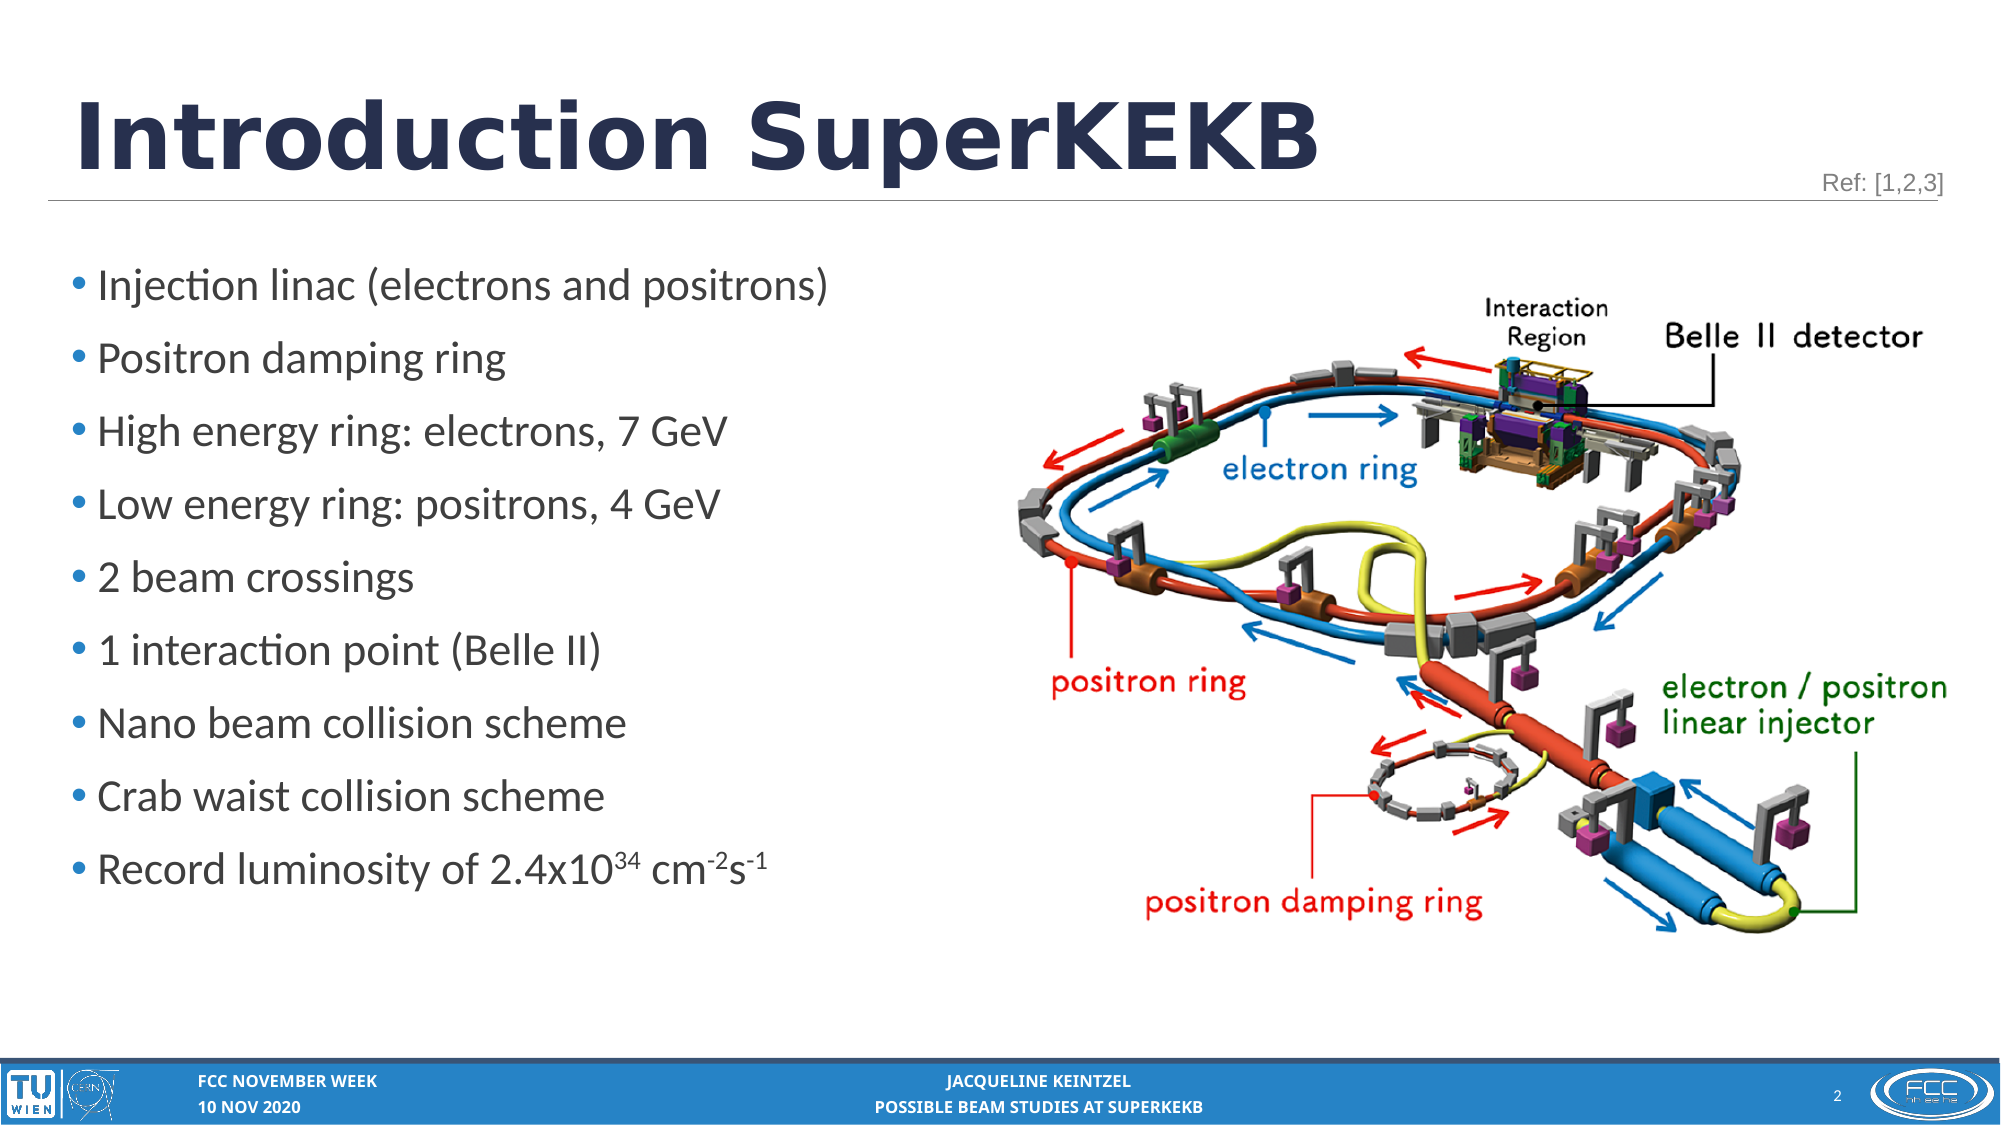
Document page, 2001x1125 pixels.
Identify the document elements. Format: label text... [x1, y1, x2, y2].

picture [1040, 265, 1961, 951]
picture [1869, 1067, 1997, 1122]
picture [67, 1069, 119, 1121]
text_box Injection linac (electrons and positrons) Positron damping ring High energy ring: electrons, 7 GeV Low energy ring: positrons, 4 GeV 2 beam crossings 1 interaction point (Belle II) Nano beam collision scheme Crab waist collision scheme Record luminosity of 2.4x1034 cm-2s-1 [70, 253, 1040, 1004]
text_box Introduction SuperKEKB [58, 70, 1925, 201]
picture [7, 1070, 55, 1118]
text_box Ref: [1,2,3] [1807, 159, 1967, 219]
